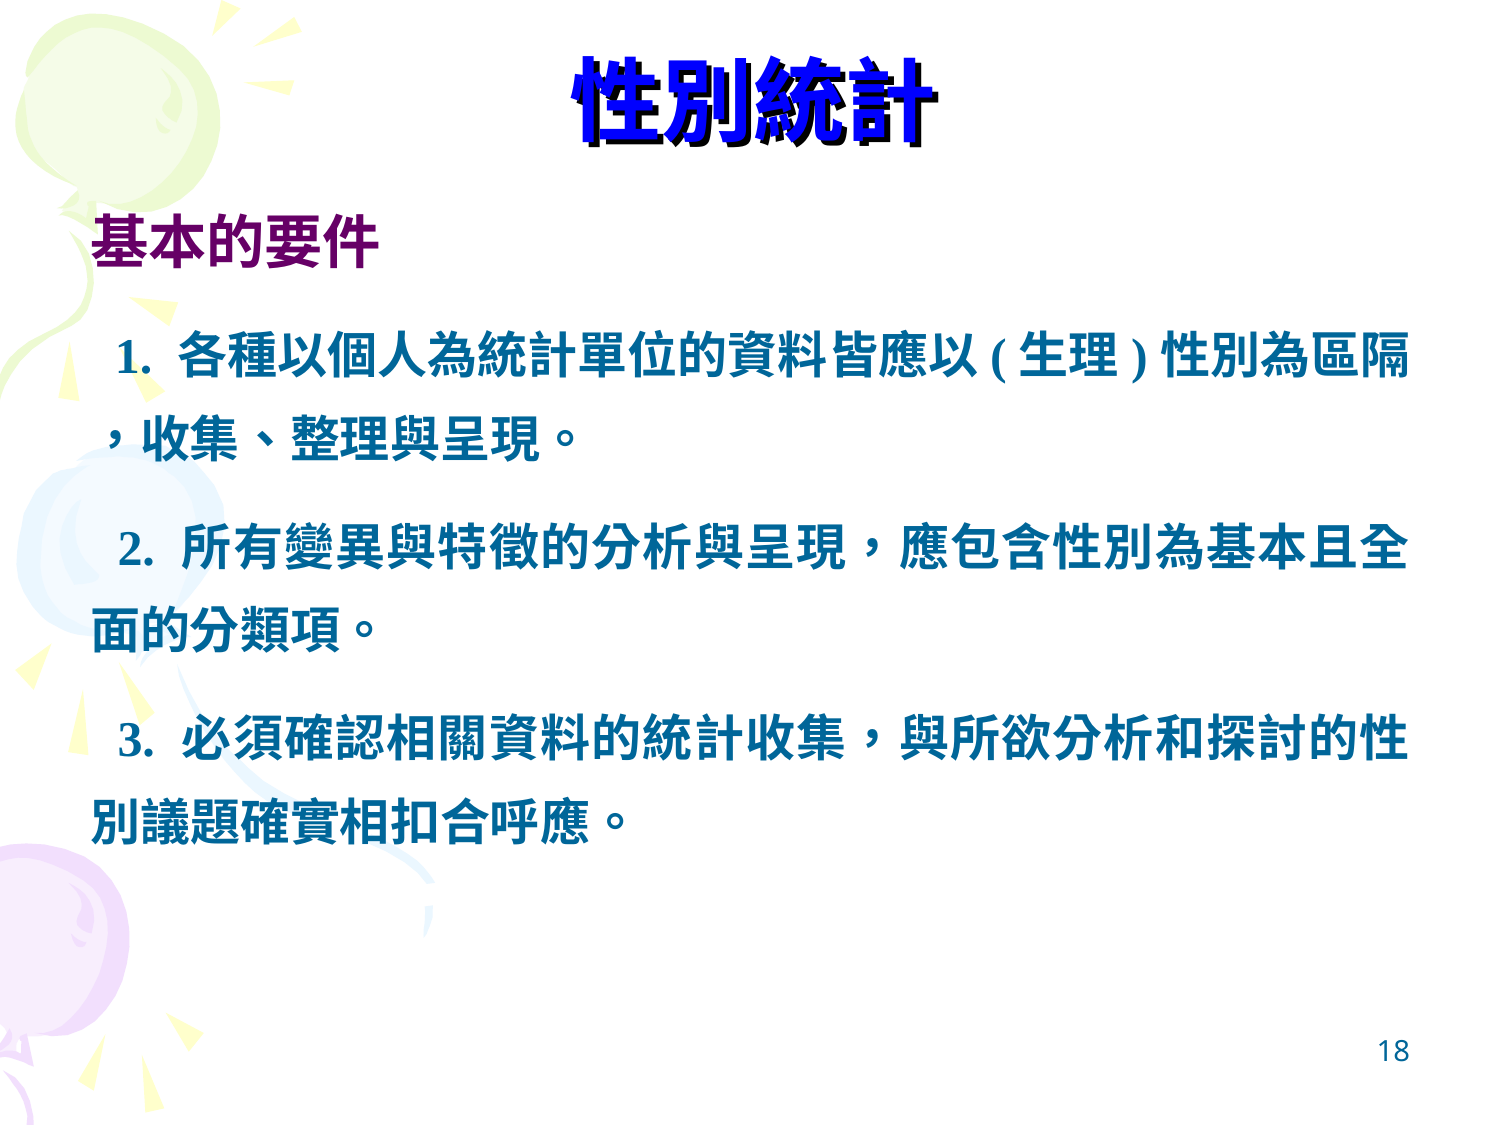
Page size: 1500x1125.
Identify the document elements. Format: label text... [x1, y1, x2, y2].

title 性別統計 [76, 54, 1430, 162]
list 基本的要件 1. 各種以個人為統計單位的資料皆應以(生理)性別為區隔，收集、整理與呈現。 2. 所有變異與特徵的分析與呈現，應包含性別為基本且全面的分類項。 3. 必須確認相關資料的統計收集，與所欲分析和探討的性別議題確實相扣合呼應。 [75, 184, 1426, 994]
text_box <編號> [1074, 1024, 1426, 1100]
